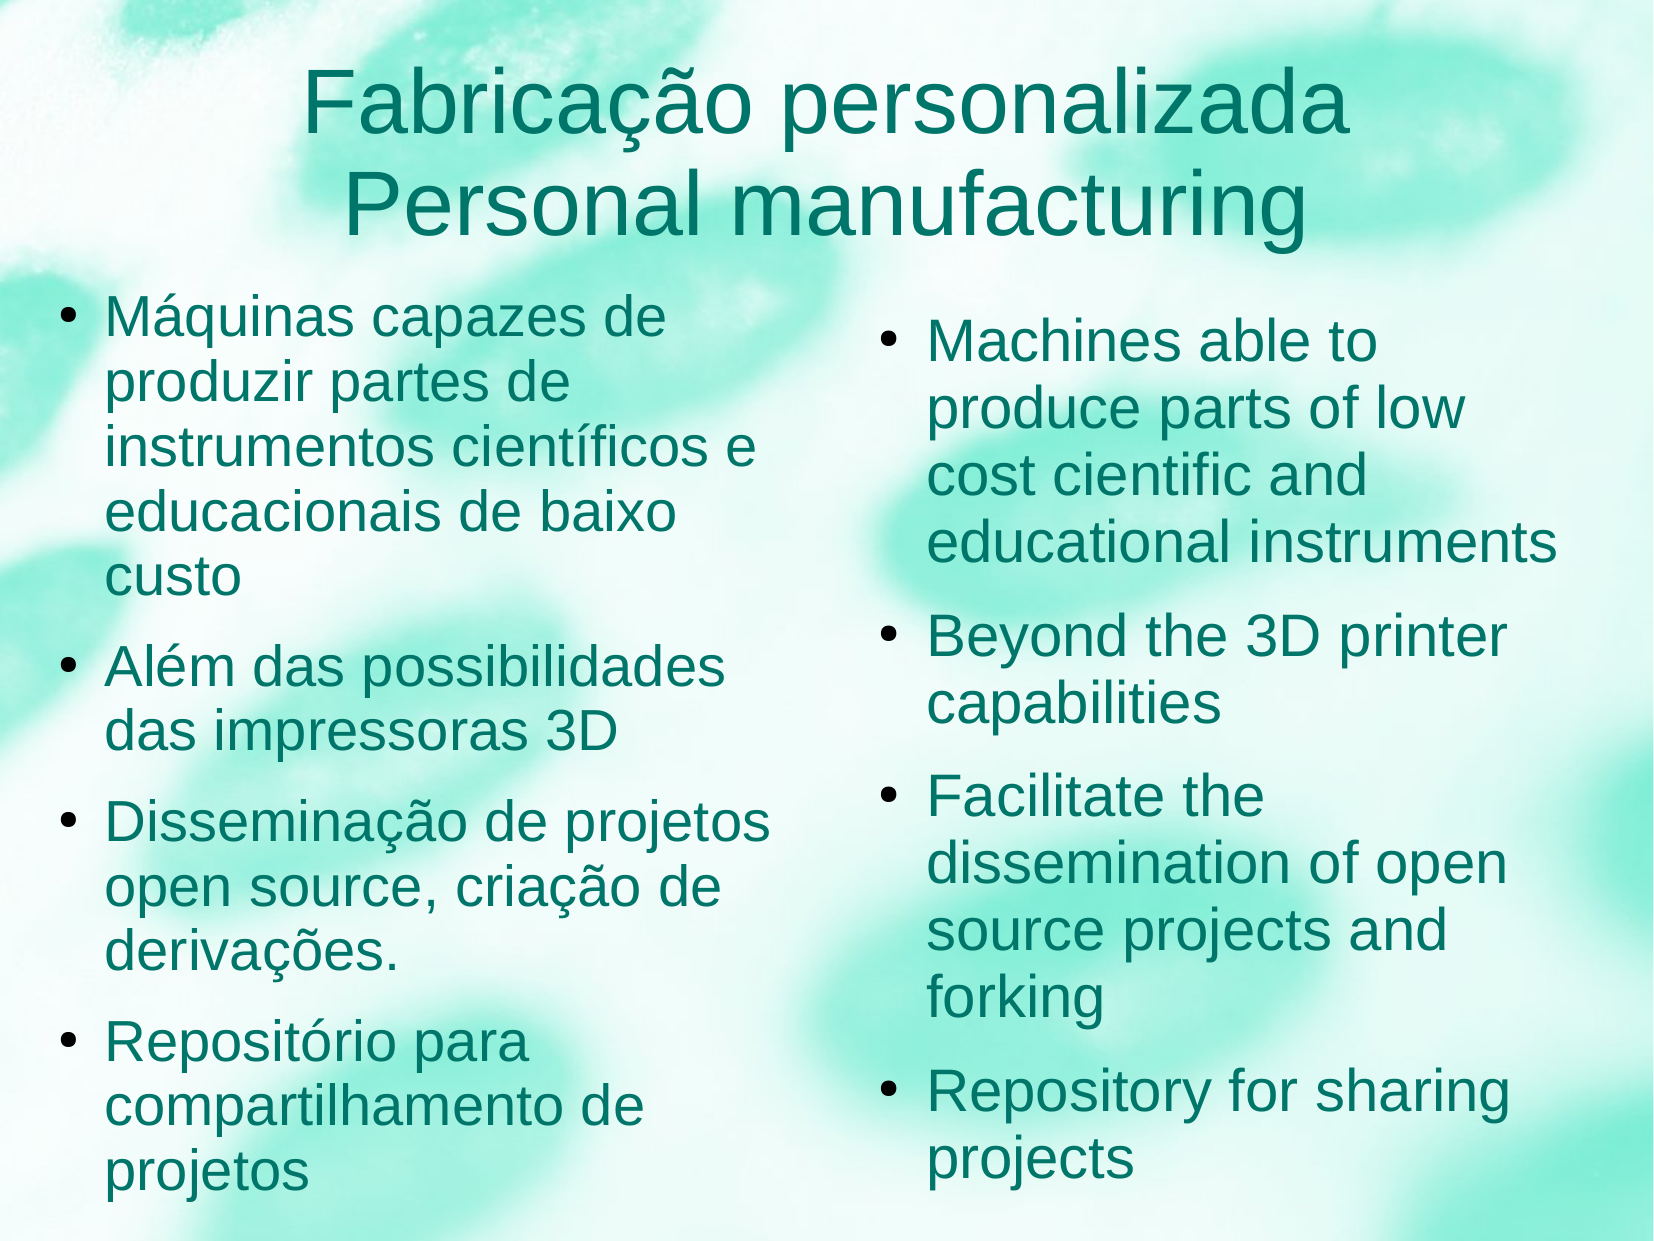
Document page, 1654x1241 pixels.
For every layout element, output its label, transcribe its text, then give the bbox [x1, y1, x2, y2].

list Machines able to produce parts of low cost cientific and educational instruments Beyond the 3D printer capabilities Facilitate the dissemination of open source projects and forking Repository for sharing projects [862, 307, 1573, 1193]
title Fabricação personalizada Personal manufacturing [82, 49, 1571, 257]
list Máquinas capazes de produzir partes de instrumentos científicos e educacionais de baixo custo Além das possibilidades das impressoras 3D Disseminação de projetos open source, criação de derivações. Repositório para compartilhamento de projetos [42, 284, 833, 1211]
picture [0, 0, 1654, 1241]
